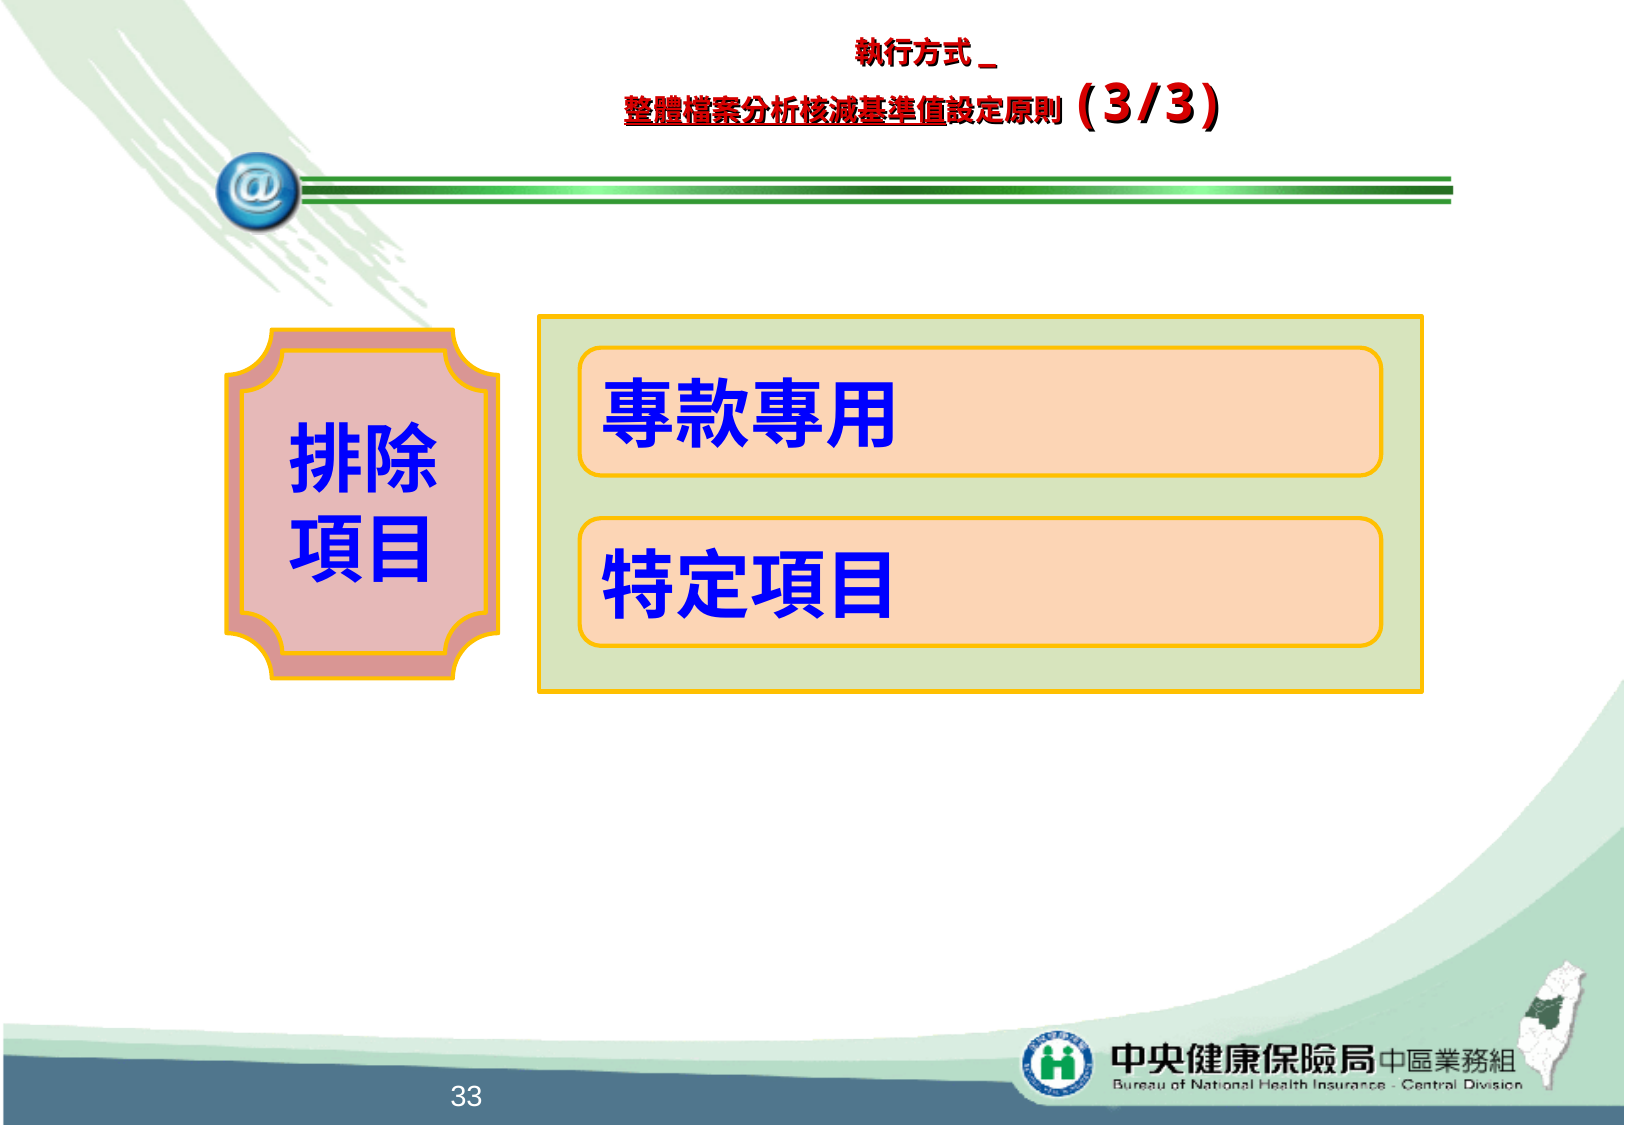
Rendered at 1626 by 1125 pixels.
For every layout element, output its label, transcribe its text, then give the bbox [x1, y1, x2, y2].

text_box [226, 329, 499, 679]
text_box 特定項目 [579, 518, 1382, 646]
text_box 排除項目 [241, 350, 486, 654]
title 執行方式_ 整體檔案分析核減基準值設定原則(3/3) [193, 0, 1625, 176]
text_box [435, 1065, 815, 1125]
text_box [539, 316, 1422, 691]
text_box 專款專用 [579, 347, 1382, 476]
